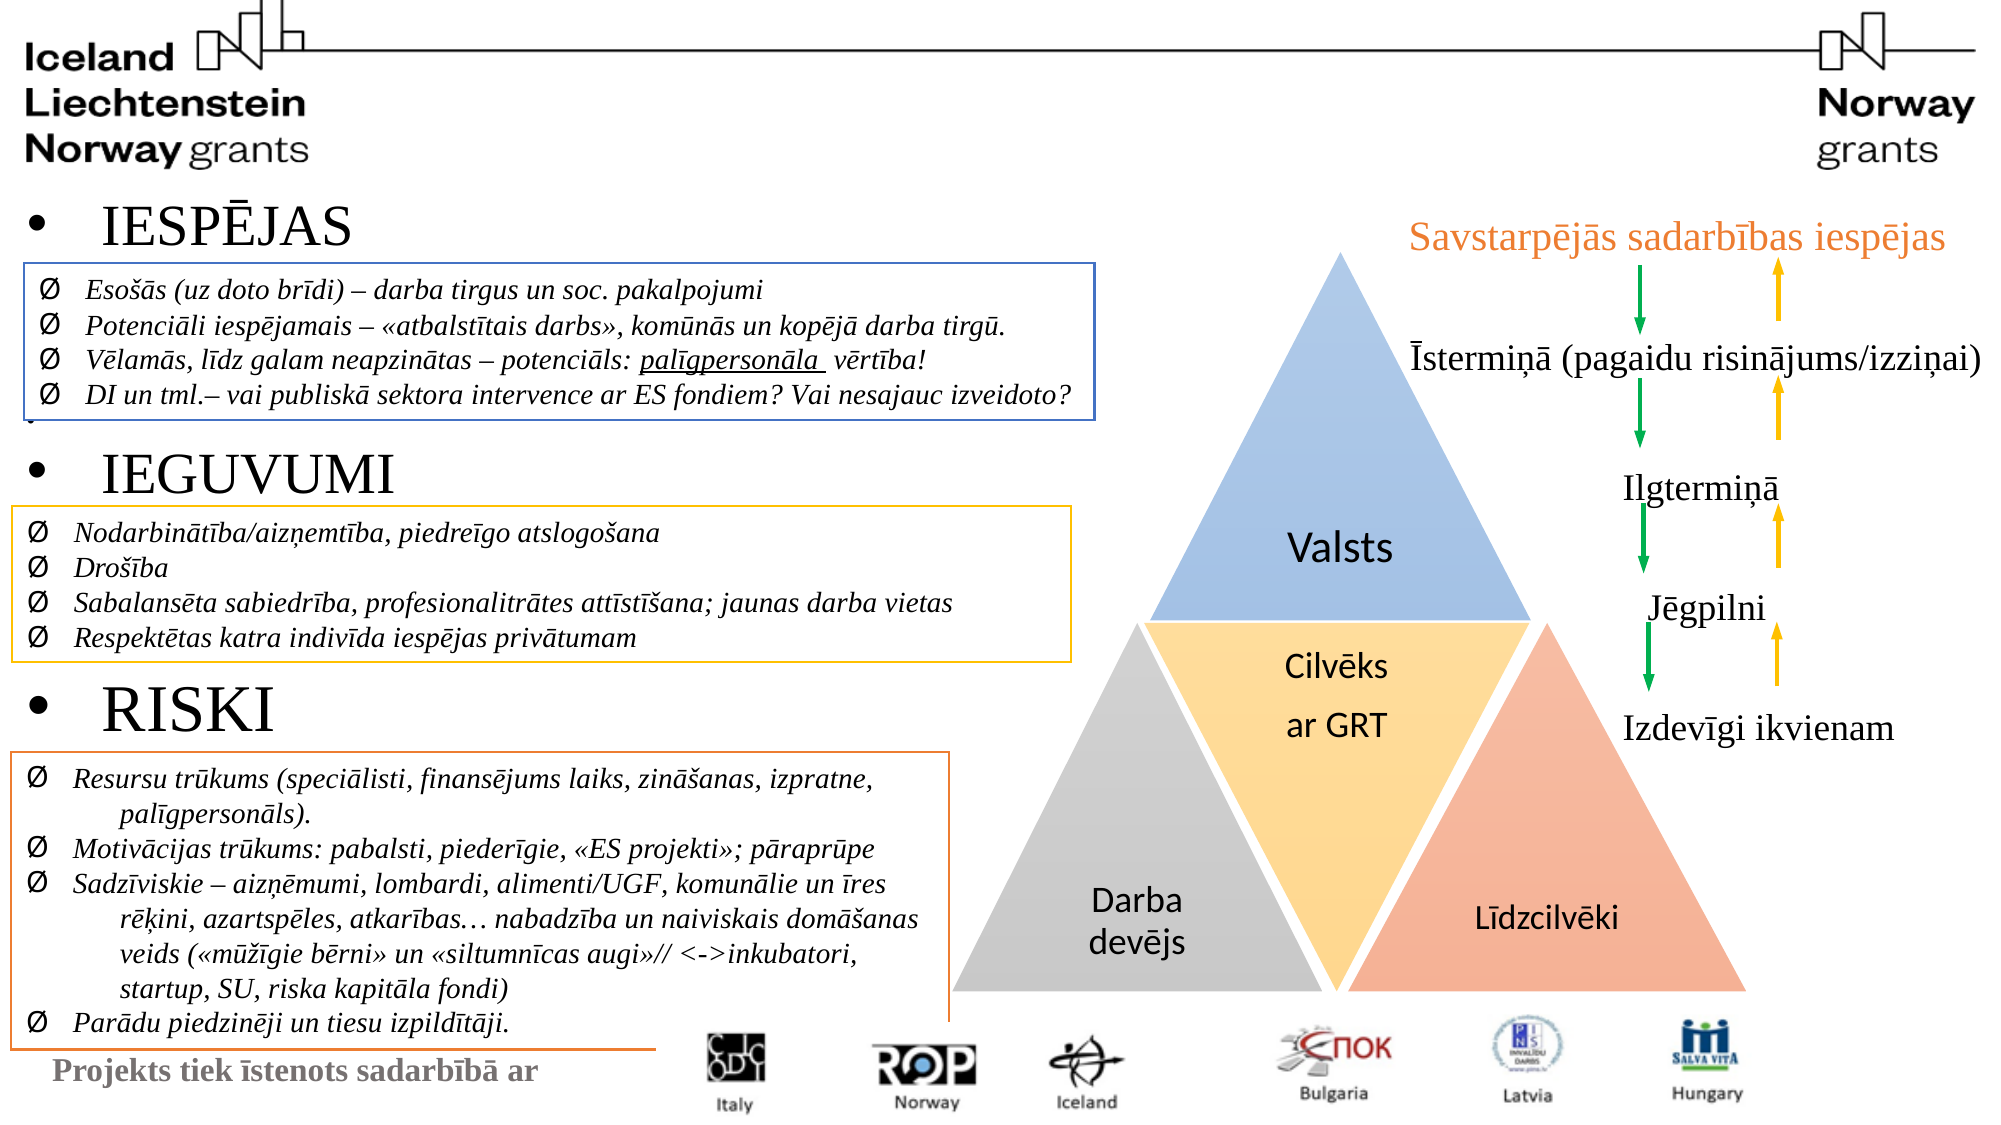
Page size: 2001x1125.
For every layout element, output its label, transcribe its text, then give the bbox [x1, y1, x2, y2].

text_box Darba devējs [952, 622, 1323, 992]
picture [24, 0, 1976, 171]
text_box Nodarbinātība/aizņemtība, piedreīgo atslogošana Drošība Sabalansēta sabiedrība, profesionalitrātes attīstīšana; jaunas darba vietas Respektētas katra indivīda iespējas privātumam [11, 505, 1071, 663]
picture [656, 1009, 1160, 1117]
text_box Resursu trūkums (speciālisti, finansējums laiks, zināšanas, izpratne, palīgpersonāls). Motivācijas trūkums: pabalsti, piederīgie, «ES projekti»; pāraprūpe Sadzīviskie – aizņēmumi, lombardi, alimenti/UGF, komunālie un īres rēķini, azartspēles, atkarības… nabadzība un naiviskais domāšanas veids («mūžīgie bērni» un «siltumnīcas augi»// <->inkubatori, startup, SU, riska kapitāla fondi) Parādu piedzinēji un tiesu izpildītāji. [11, 751, 950, 1050]
text_box Līdzcilvēki [1348, 764, 1747, 992]
text_box IESPĒJAS IEGUVUMI RISKI [11, 663, 493, 776]
picture [1215, 1013, 1815, 1119]
text_box Esošās (uz doto brīdi) – darba tirgus un soc. pakalpojumi Potenciāli iespējamais – «atbalstītais darbs», komūnās un kopējā darba tirgū. Vēlamās, līdz galam neapzinātas – potenciāls: palīgpersonāla vērtība! DI un tml.– vai publiskā sektora intervence ar ES fondiem? Vai nesajauc izveidoto? [23, 263, 1095, 420]
text_box Valsts [1149, 365, 1282, 621]
text_box IESPĒJAS IEGUVUMI RISKI [11, 179, 493, 505]
text_box Projekts tiek īstenots sadarbībā ar [37, 1040, 681, 1097]
text_box Savstarpējās sadarbības iespējas Īstermiņā (pagaidu risinājums/izziņai) Ilgtermiņā Jēgpilni Izdevīgi ikvienam [1282, 193, 2000, 764]
text_box Cilvēks ar GRT [1144, 622, 1456, 992]
